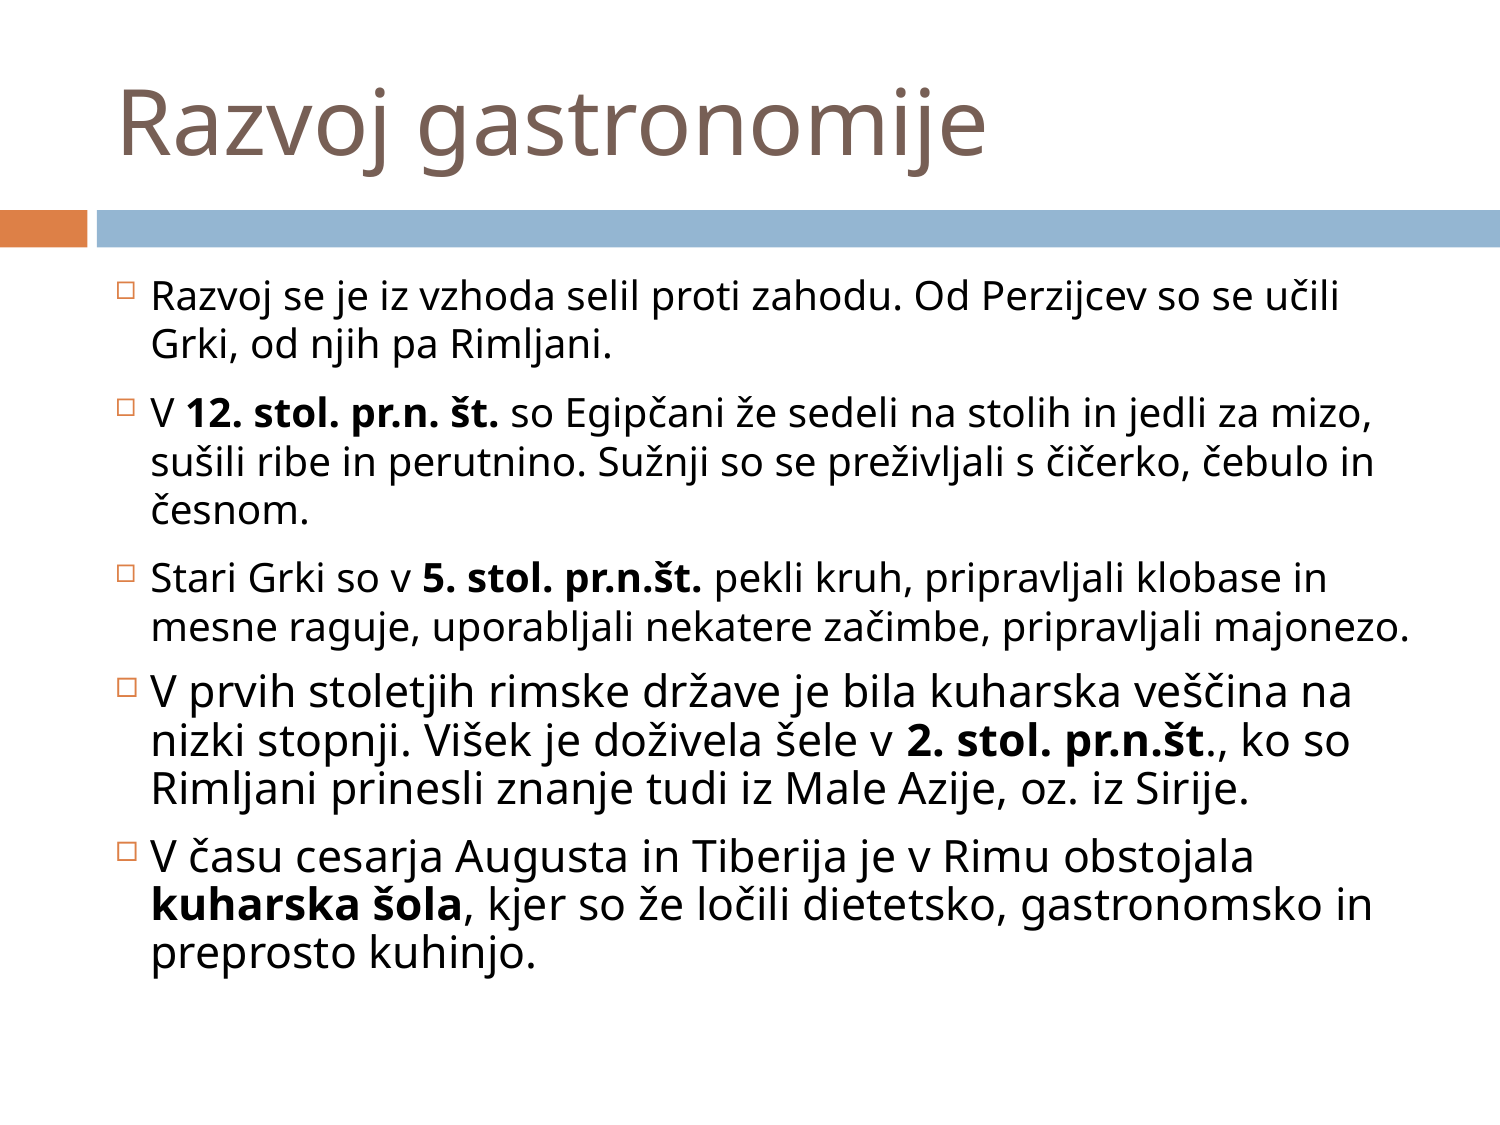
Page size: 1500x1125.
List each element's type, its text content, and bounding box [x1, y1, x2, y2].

list Razvoj se je iz vzhoda selil proti zahodu. Od Perzijcev so se učili Grki, od njih pa Rimljani. V 12. stol. pr.n. št. so Egipčani že sedeli na stolih in jedli za mizo, sušili ribe in perutnino. Sužnji so se preživljali s čičerko, čebulo in česnom. Stari Grki so v 5. stol. pr.n.št. pekli kruh, pripravljali klobase in mesne raguje, uporabljali nekatere začimbe, pripravljali majonezo. V prvih stoletjih rimske države je bila kuharska veščina na nizki stopnji. Višek je doživela šele v 2. stol. pr.n.št., ko so Rimljani prinesli znanje tudi iz Male Azije, oz. iz Sirije. V času cesarja Augusta in Tiberija je v Rimu obstojala kuharska šola, kjer so že ločili dietetsko, gastronomsko in preprosto kuhinjo. [100, 262, 1438, 1000]
title Razvoj gastronomije [100, 37, 1438, 200]
